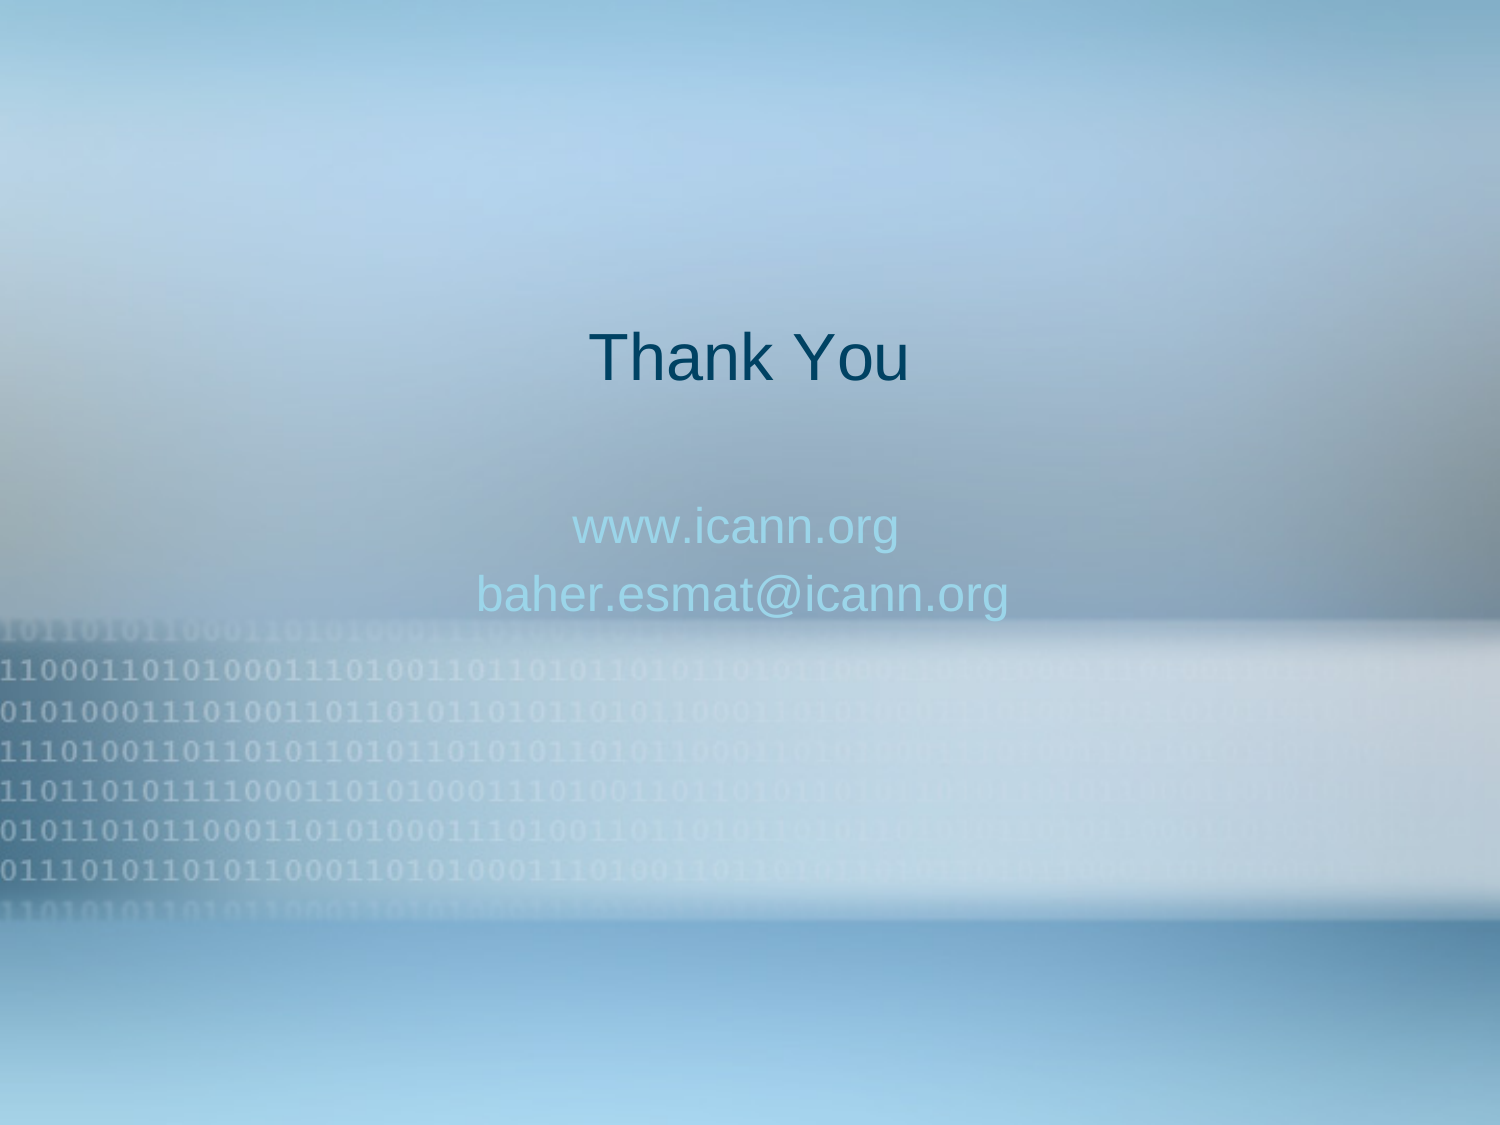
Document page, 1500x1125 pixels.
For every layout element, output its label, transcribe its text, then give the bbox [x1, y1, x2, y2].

list Thank You www.icann.org baher.esmat@icann.org [75, 124, 1426, 925]
picture [0, 0, 1500, 1125]
